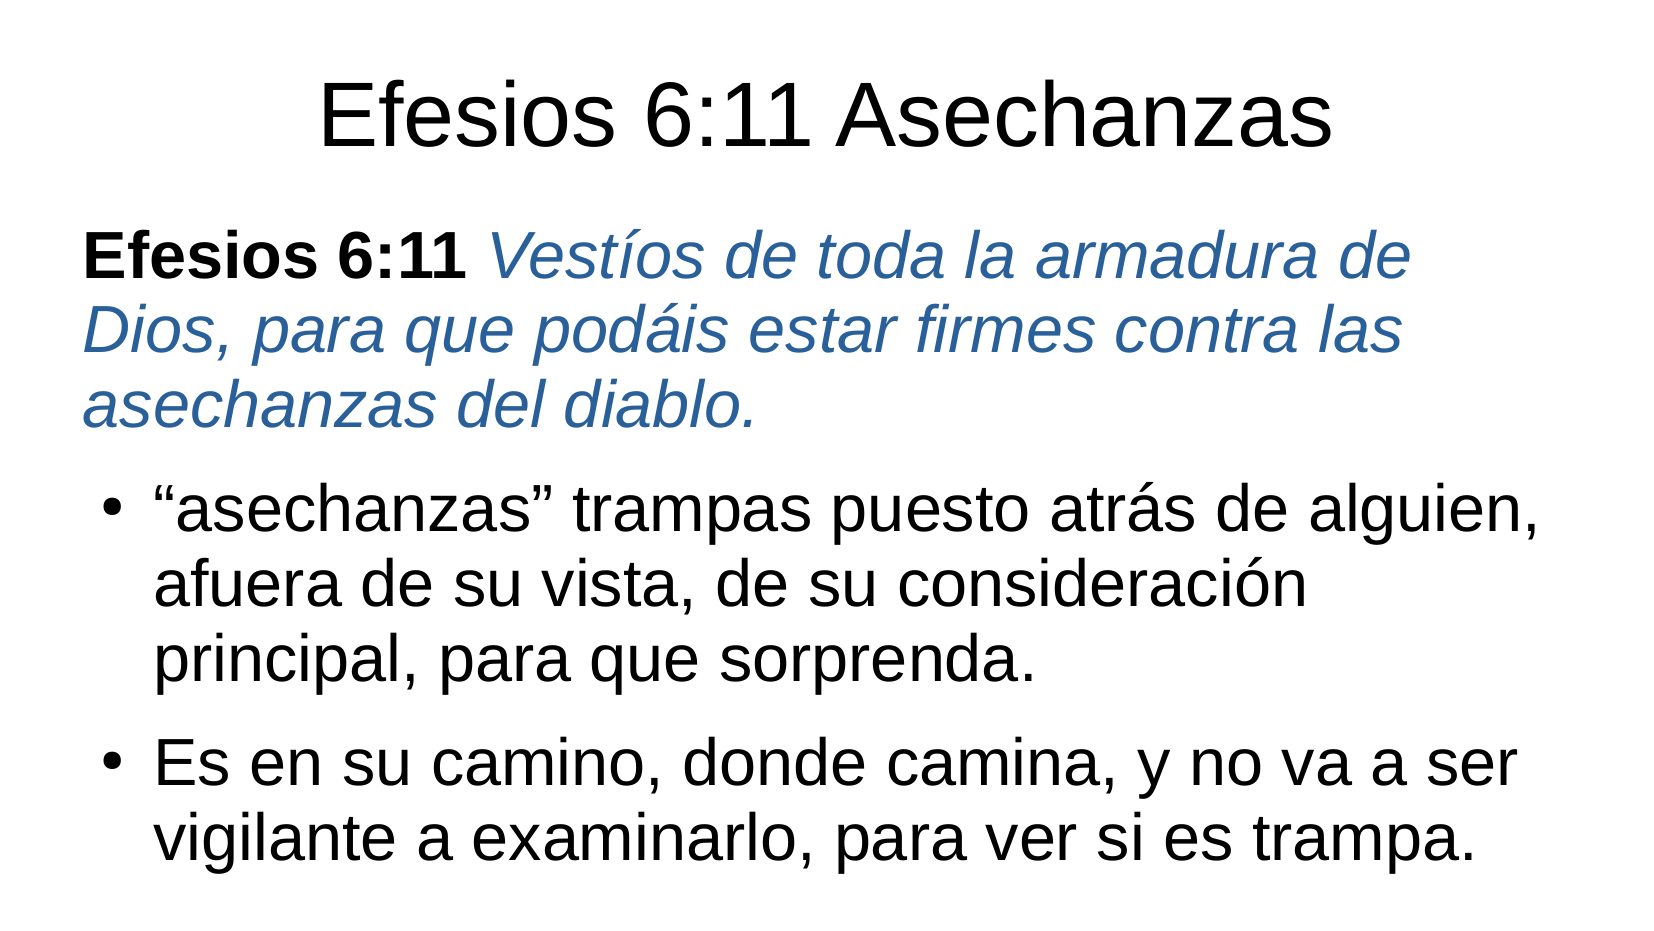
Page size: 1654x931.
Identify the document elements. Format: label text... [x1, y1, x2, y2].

title Efesios 6:11 Asechanzas [82, 37, 1571, 193]
list Efesios 6:11 Vestíos de toda la armadura de Dios, para que podáis estar firmes contra las asechanzas del diablo. “asechanzas” trampas puesto atrás de alguien, afuera de su vista, de su consideración principal, para que sorprenda. Es en su camino, donde camina, y no va a ser vigilante a examinarlo, para ver si es trampa. [82, 217, 1571, 886]
